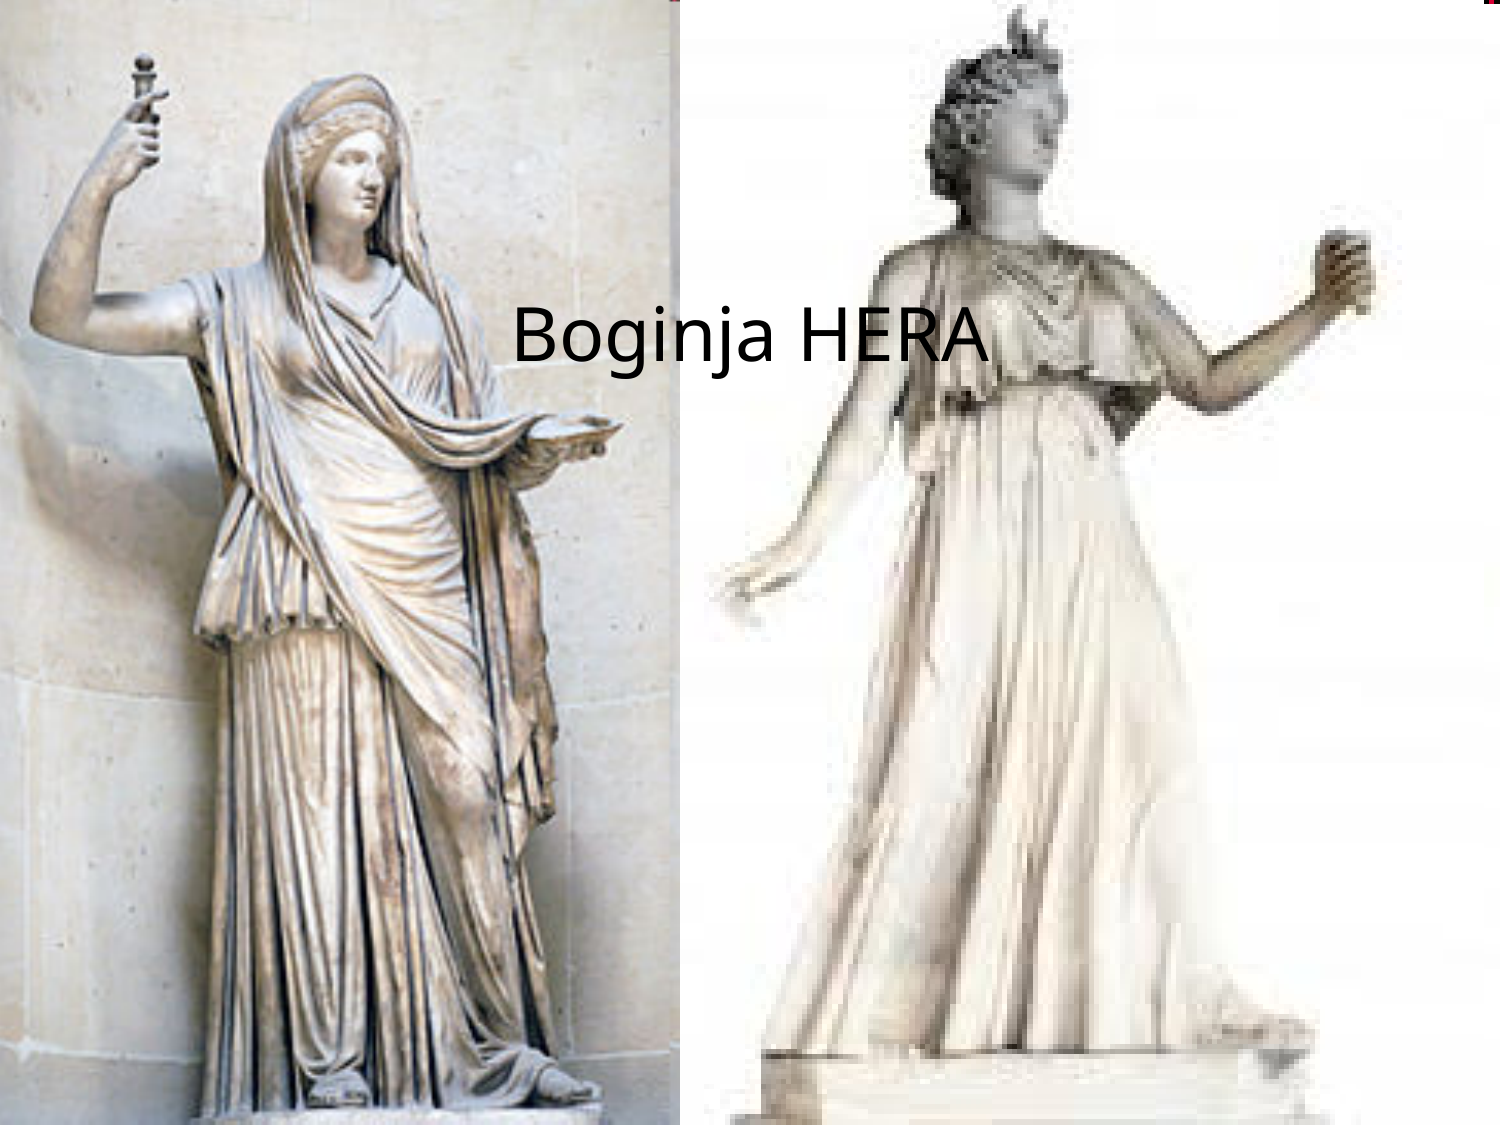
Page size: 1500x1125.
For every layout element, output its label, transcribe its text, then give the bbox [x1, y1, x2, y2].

text_box Boginja HERA [265, 278, 1235, 634]
picture [0, 0, 1500, 1125]
